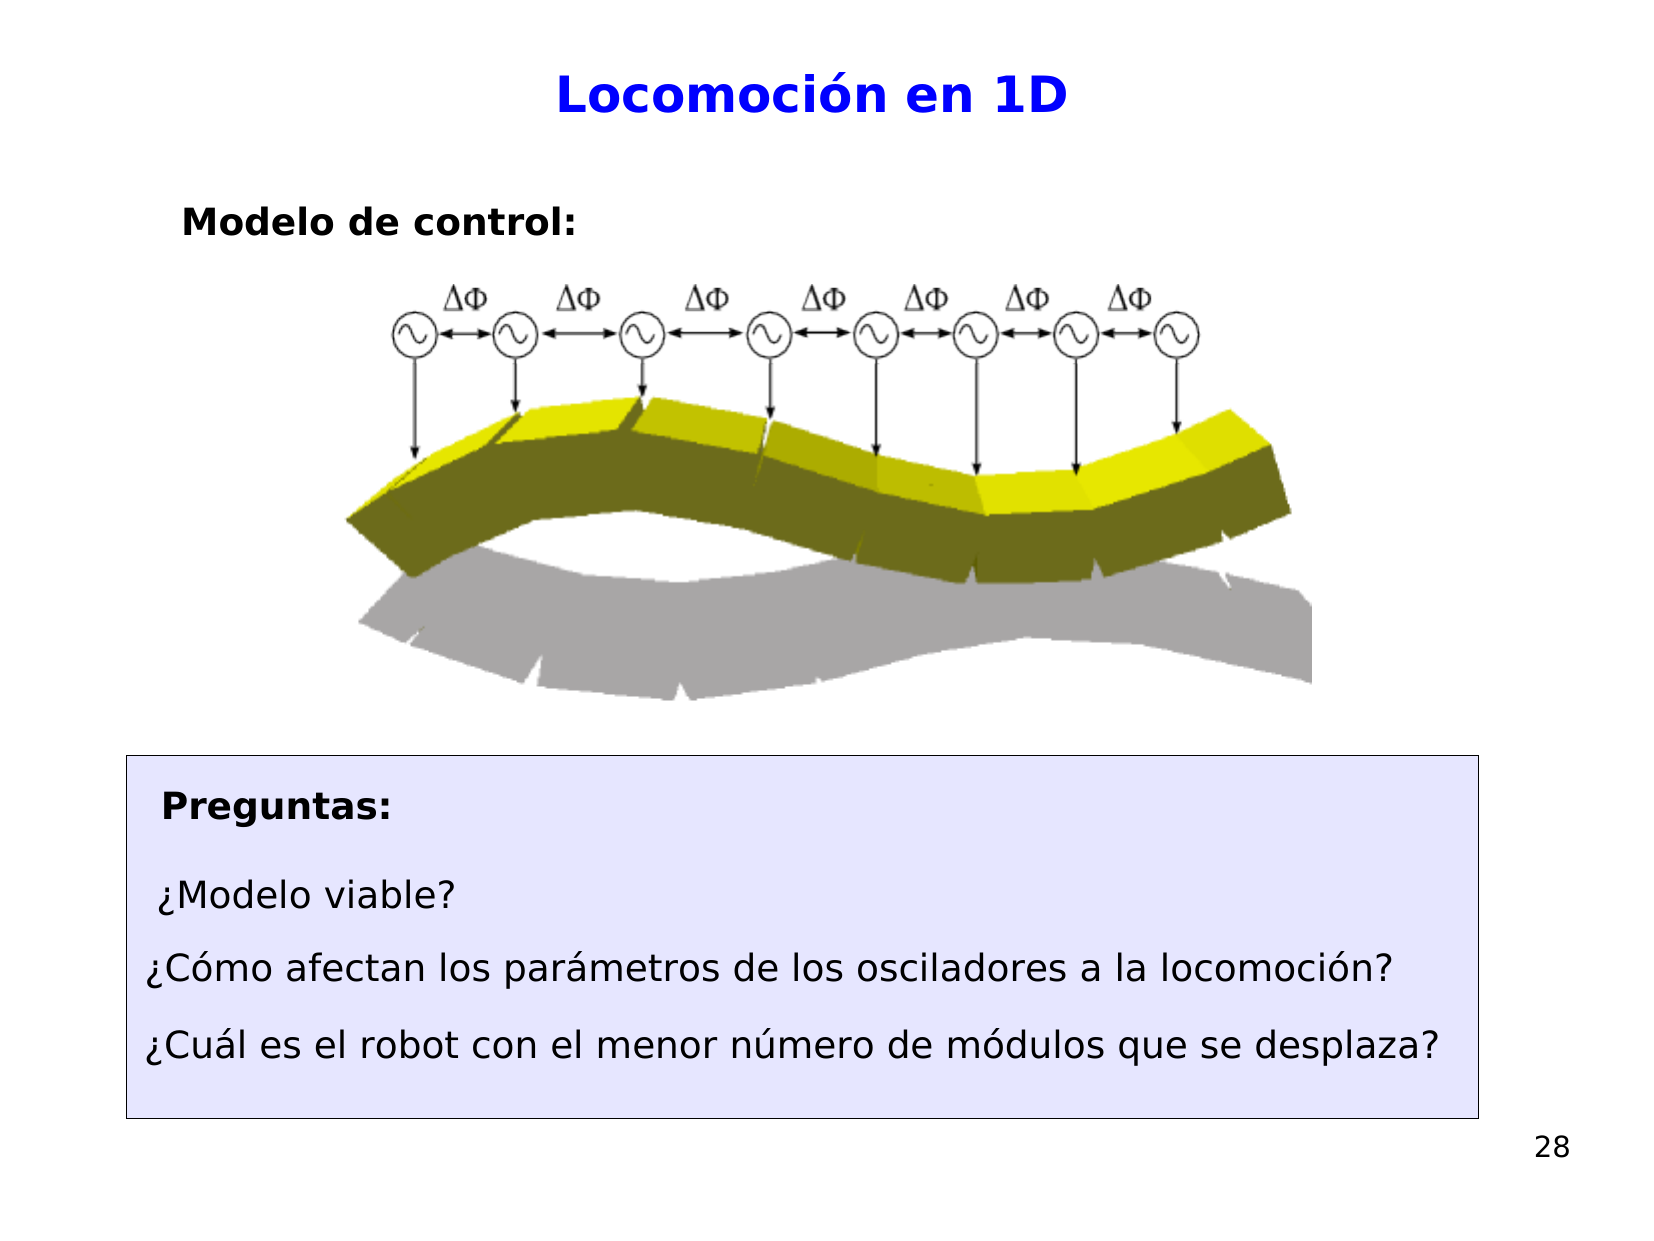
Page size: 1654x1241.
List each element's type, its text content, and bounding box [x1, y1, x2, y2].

text_box Modelo de control: [166, 193, 593, 252]
text_box ¿Cuál es el robot con el menor número de módulos que se desplaza? [129, 1016, 1457, 1076]
text_box Locomoción en 1D [540, 58, 1085, 132]
text_box [126, 755, 1479, 1119]
text_box Preguntas: [146, 777, 408, 836]
picture [325, 284, 1312, 711]
text_box ¿Cómo afectan los parámetros de los osciladores a la locomoción? [129, 938, 1411, 998]
text_box ¿Modelo viable? [129, 866, 472, 926]
